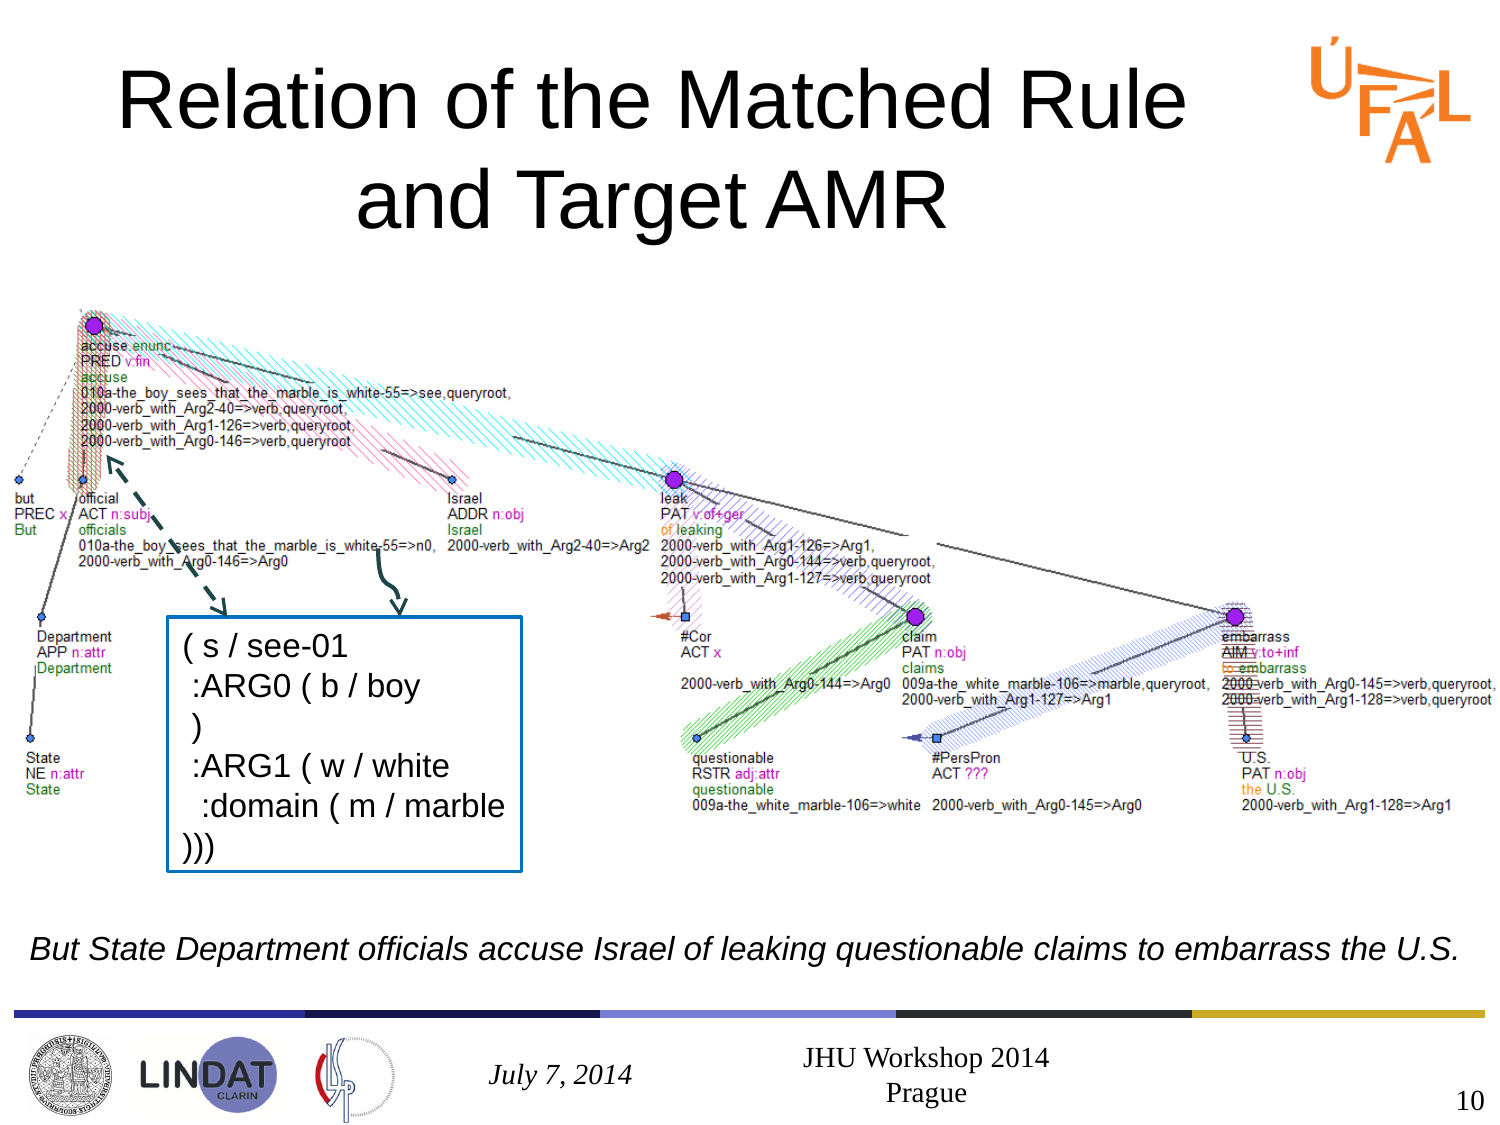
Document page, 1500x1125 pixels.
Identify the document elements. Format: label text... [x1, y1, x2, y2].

title Relation of the Matched Rule and Target AMR [75, 37, 1231, 225]
picture [27, 1034, 114, 1116]
slide_number July 7, 2014 [418, 1048, 703, 1099]
picture [311, 1034, 397, 1125]
footer JHU Workshop 2014 Prague [755, 1031, 1099, 1113]
text_box ( s / see-01 :ARG0 ( b / boy ) :ARG1 ( w / white :domain ( m / marble ))) [167, 616, 522, 872]
picture [137, 1034, 279, 1116]
picture [0, 308, 1500, 817]
list But State Department officials accuse Israel of leaking questionable claims to embarrass the U.S. [14, 919, 1500, 1015]
slide_number <number> [1149, 1073, 1500, 1125]
picture [1311, 36, 1472, 166]
